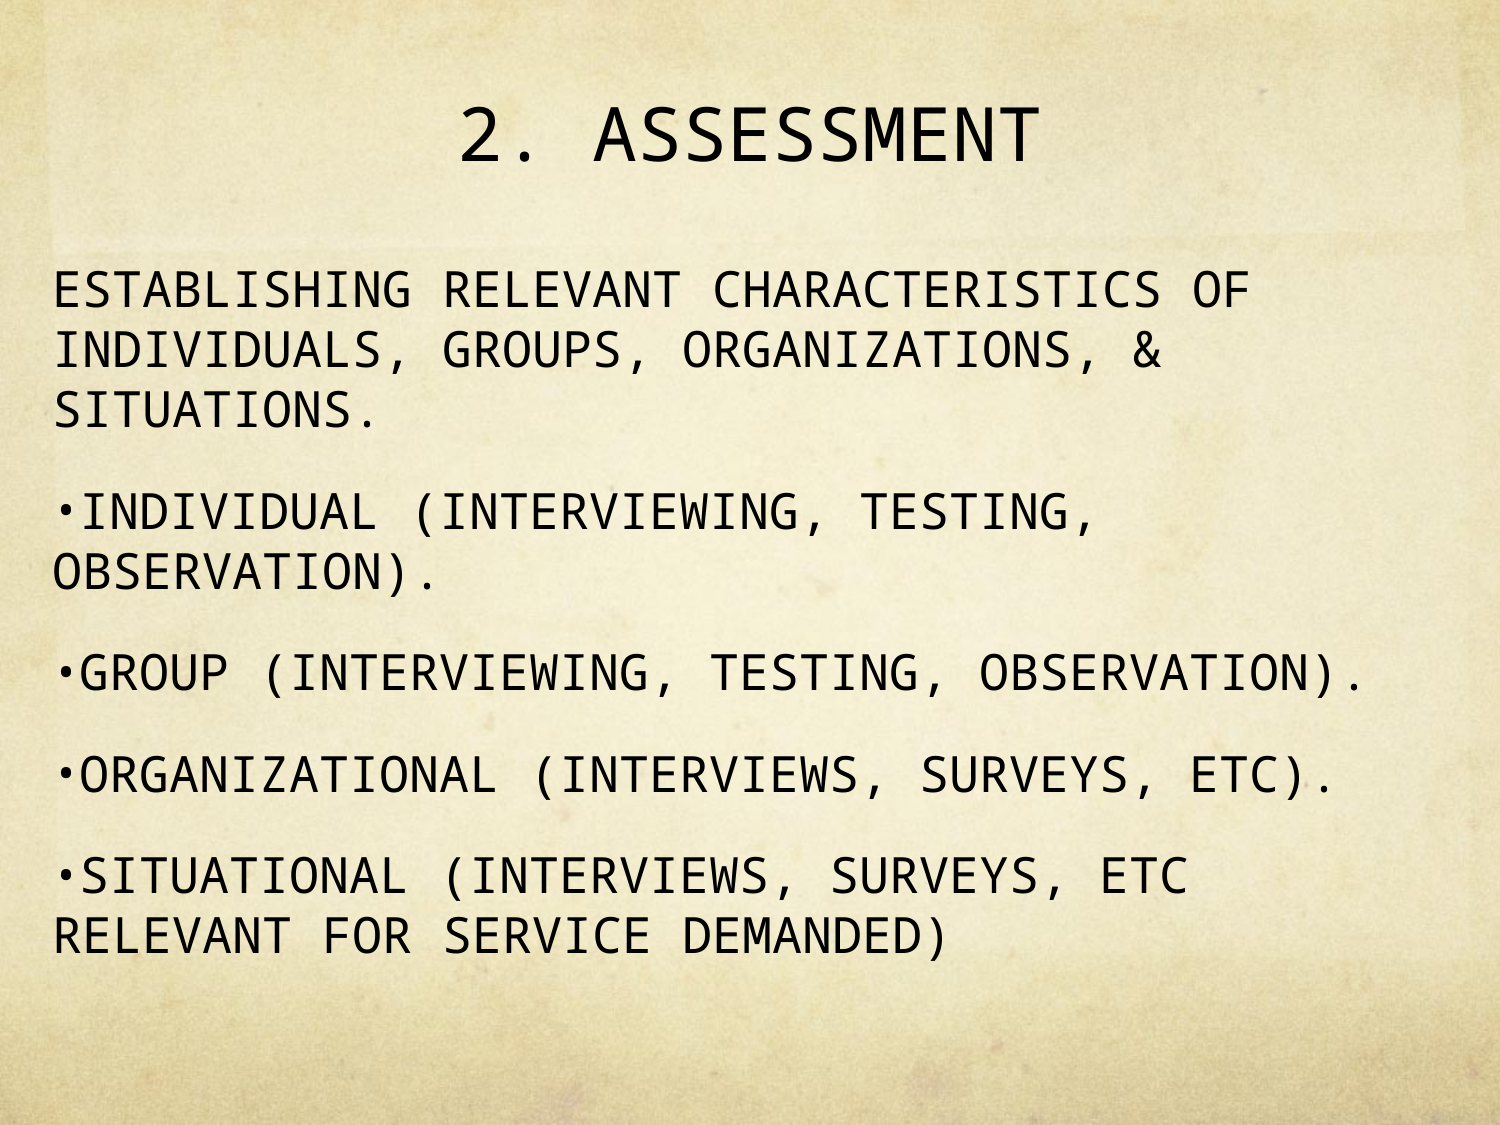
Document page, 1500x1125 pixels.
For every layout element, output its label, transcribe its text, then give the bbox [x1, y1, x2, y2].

list ESTABLISHING RELEVANT CHARACTERISTICS OF INDIVIDUALS, GROUPS, ORGANIZATIONS, & SITUATIONS. INDIVIDUAL (INTERVIEWING, TESTING, OBSERVATION). GROUP (INTERVIEWING, TESTING, OBSERVATION). ORGANIZATIONAL (INTERVIEWS, SURVEYS, ETC). SITUATIONAL (INTERVIEWS, SURVEYS, ETC RELEVANT FOR SERVICE DEMANDED) [37, 249, 1463, 1088]
picture [0, 0, 1500, 1125]
title 2. ASSESSMENT [50, 37, 1450, 225]
